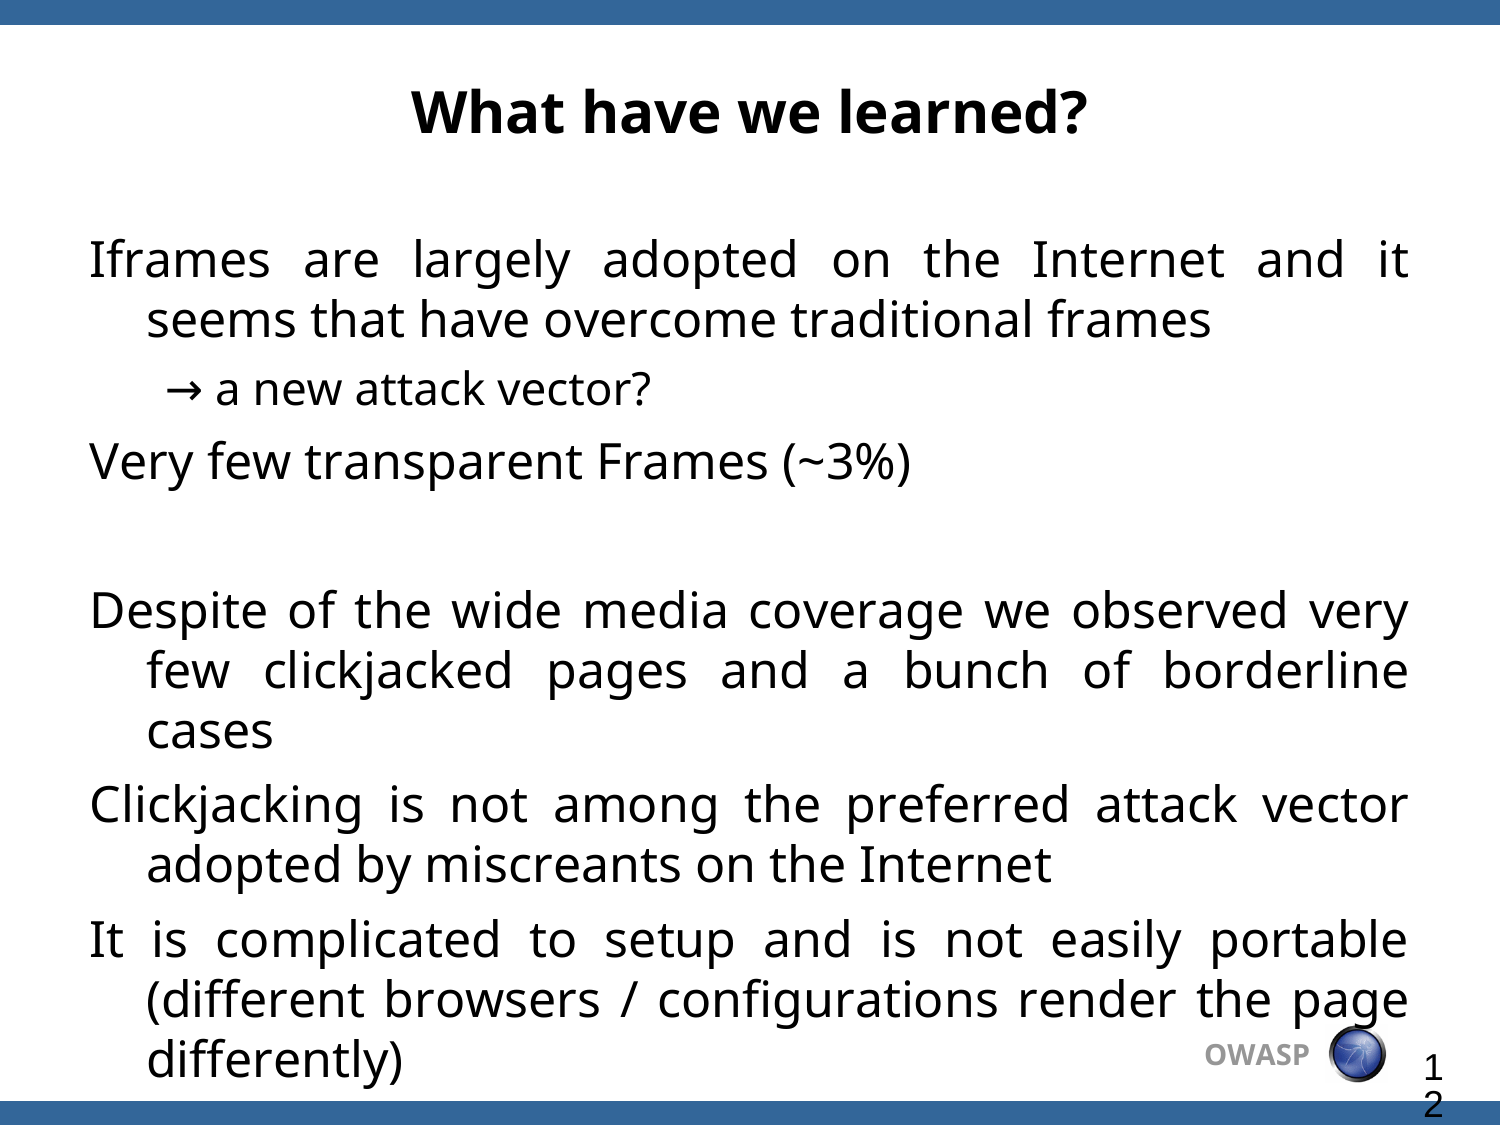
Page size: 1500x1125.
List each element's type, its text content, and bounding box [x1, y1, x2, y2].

list Iframes are largely adopted on the Internet and it seems that have overcome traditional frames → a new attack vector? Very few transparent Frames (~3%) Despite of the wide media coverage we observed very few clickjacked pages and a bunch of borderline cases Clickjacking is not among the preferred attack vector adopted by miscreants on the Internet It is complicated to setup and is not easily portable (different browsers / configurations render the page differently) [75, 219, 1425, 1036]
title What have we learned? [75, 24, 1425, 196]
picture [1325, 1036, 1388, 1083]
